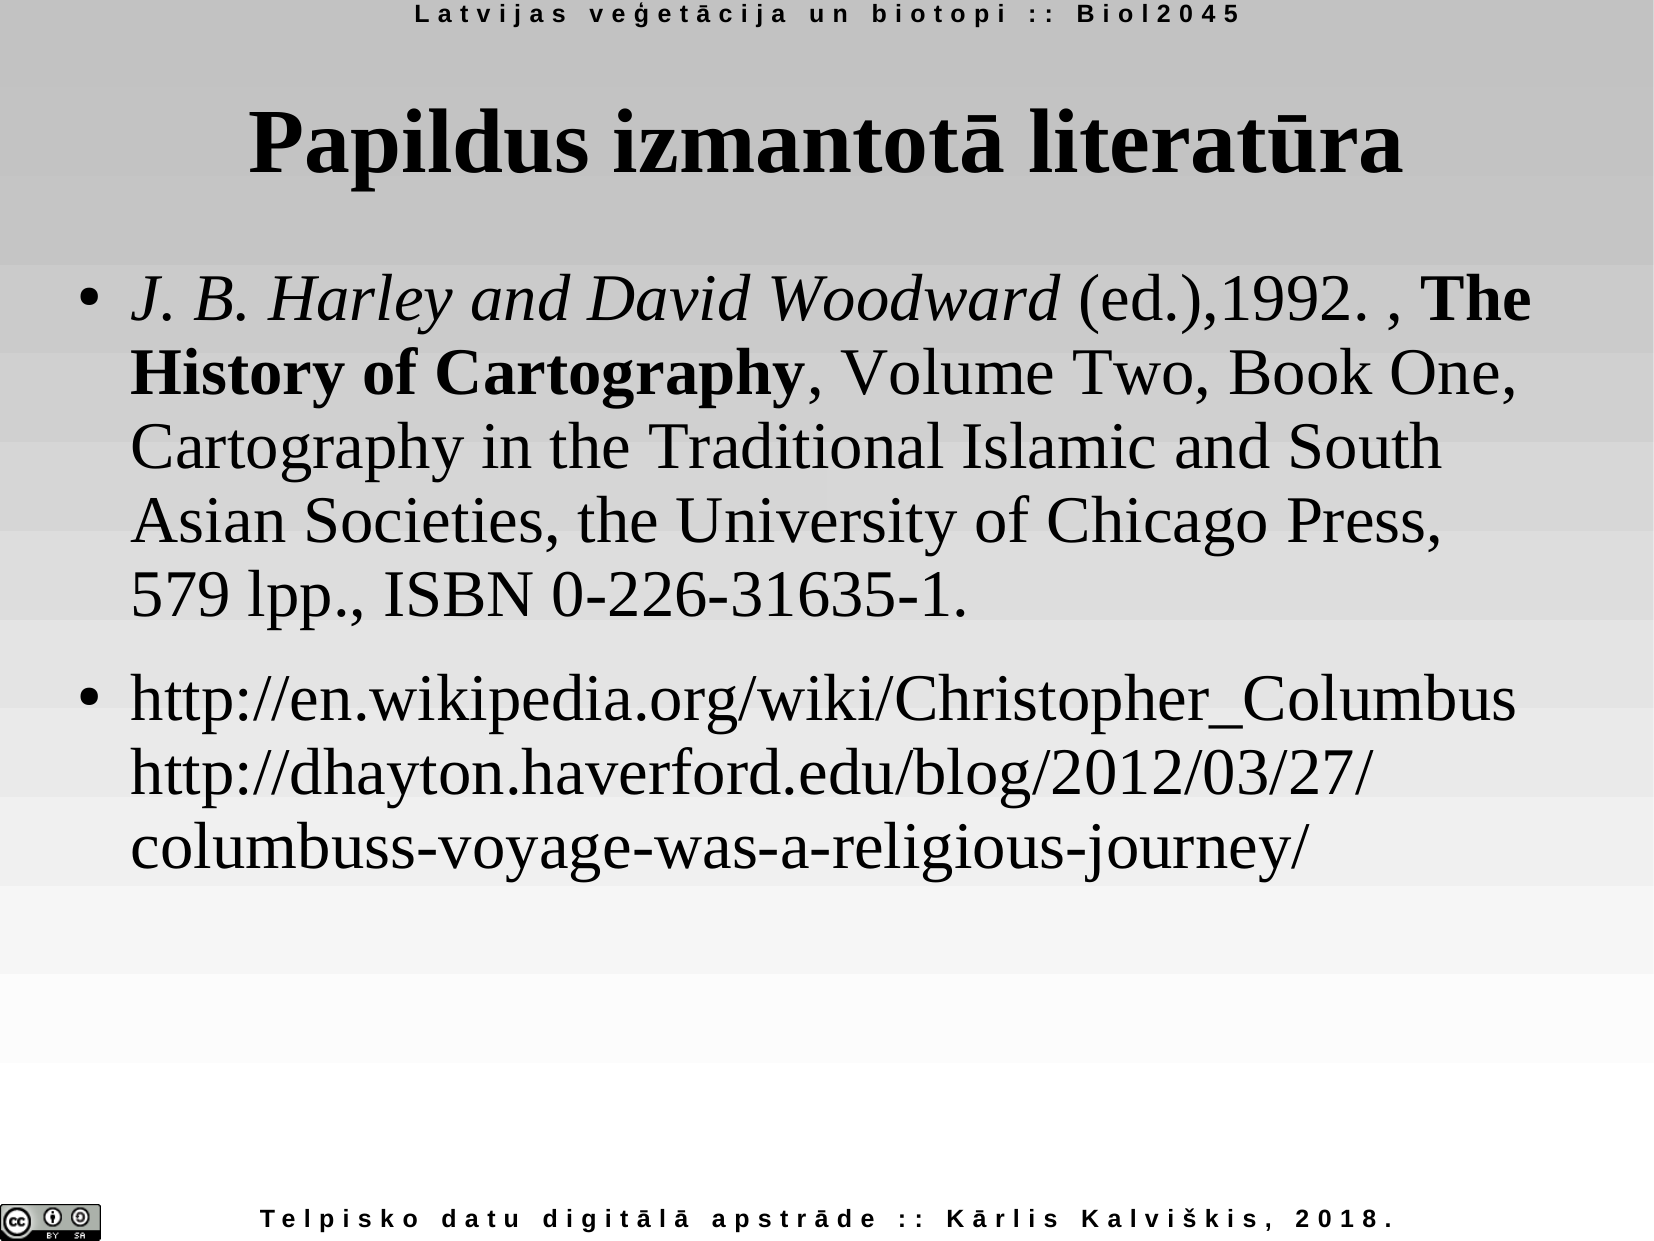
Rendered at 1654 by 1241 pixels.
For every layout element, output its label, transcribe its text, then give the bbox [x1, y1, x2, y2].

title Papildus izmantotā literatūra [59, 37, 1596, 246]
list J. B. Harley and David Woodward (ed.),1992. , The History of Cartography, Volume Two, Book One, Cartography in the Traditional Islamic and South Asian Societies, the University of Chicago Press, 579 lpp., ISBN 0-226-31635-1. http://en.wikipedia.org/wiki/Christopher_Columbus http://dhayton.haverford.edu/blog/2012/03/27/columbuss-voyage-was-a-religious-journey/ [59, 261, 1596, 981]
picture [0, 0, 1654, 1241]
